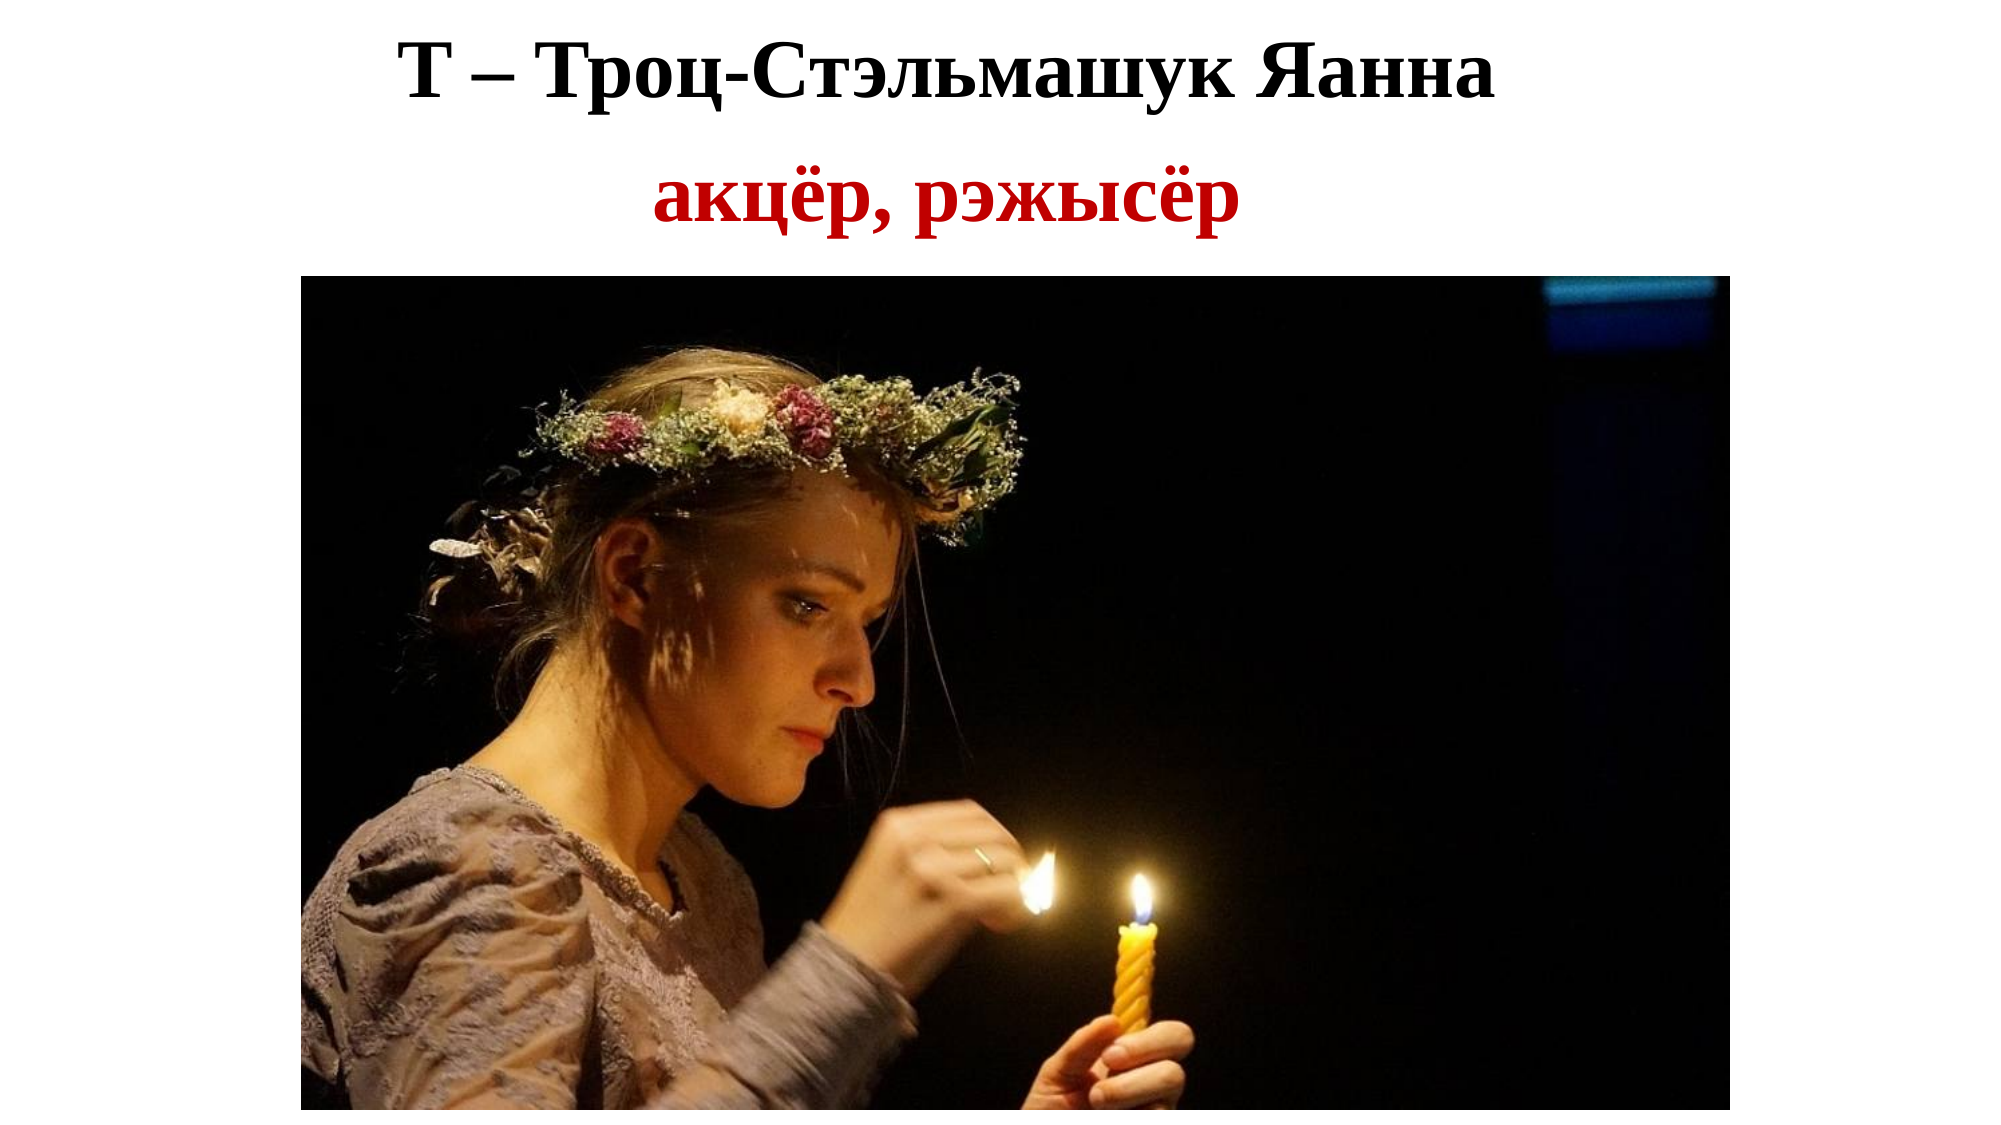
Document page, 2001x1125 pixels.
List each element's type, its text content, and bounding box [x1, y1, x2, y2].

picture [301, 276, 1730, 1110]
text_box T – Троц-Стэльмашук Яанна акцёр, рэжысёр [383, 0, 1512, 246]
